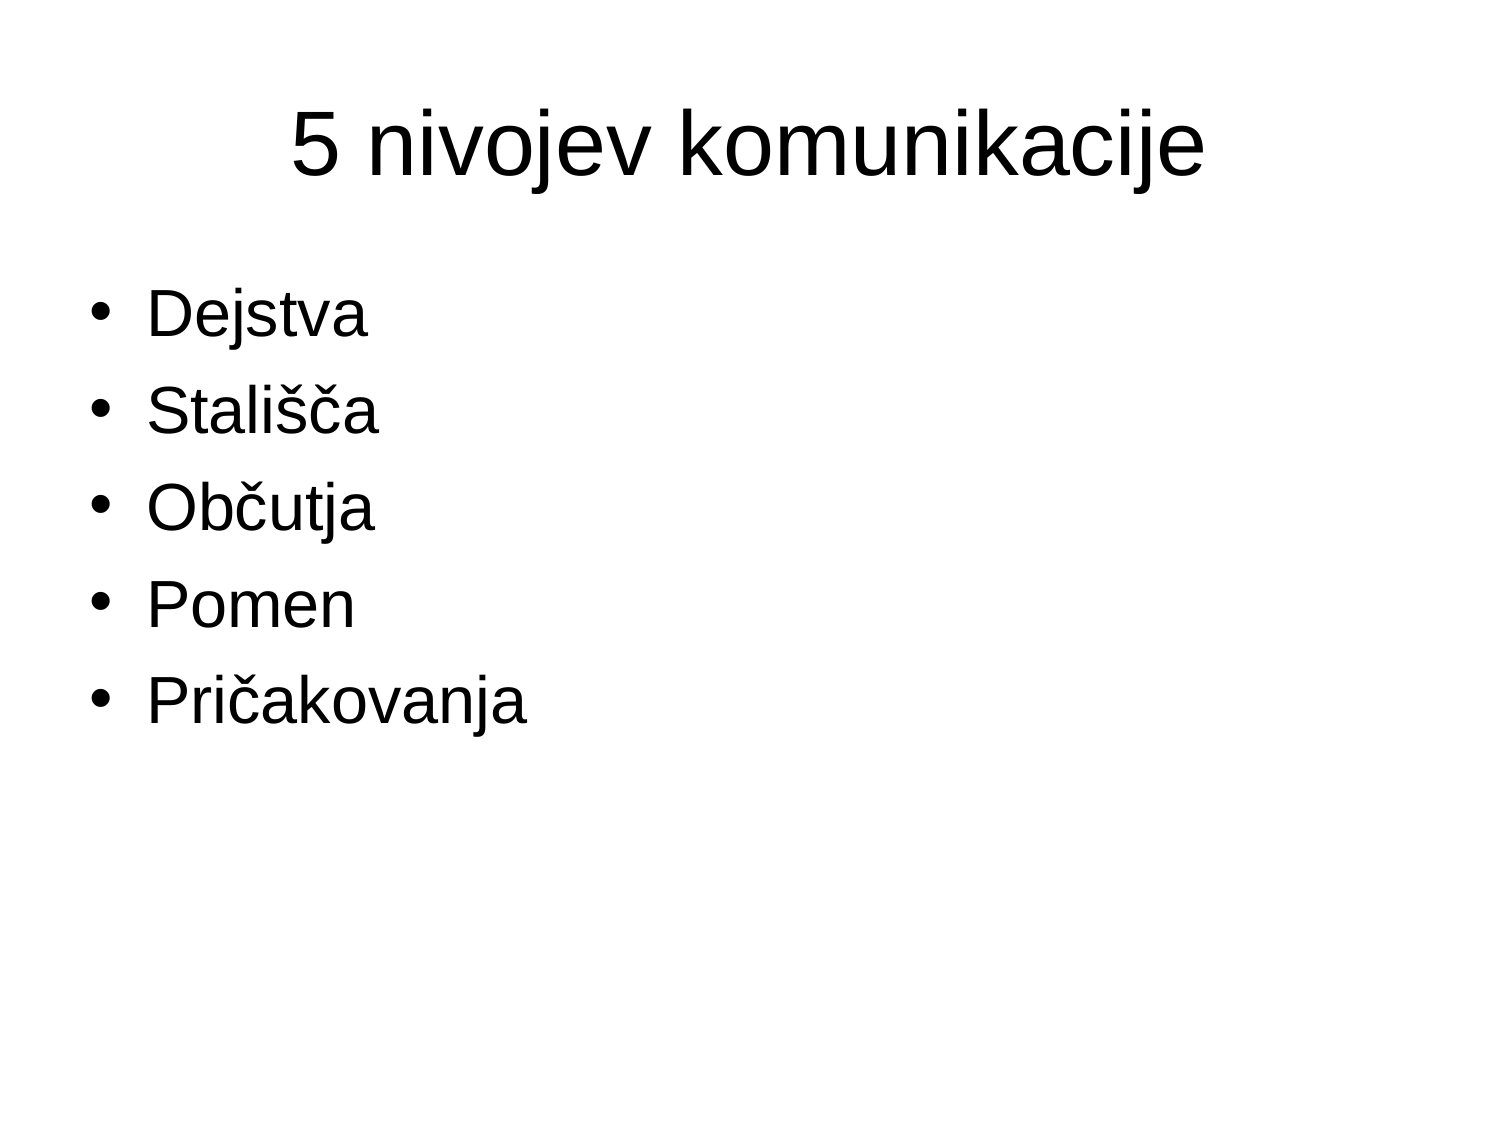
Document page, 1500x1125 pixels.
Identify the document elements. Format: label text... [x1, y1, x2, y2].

title 5 nivojev komunikacije [75, 45, 1426, 233]
list Dejstva Stališča Občutja Pomen Pričakovanja [75, 262, 1426, 1006]
